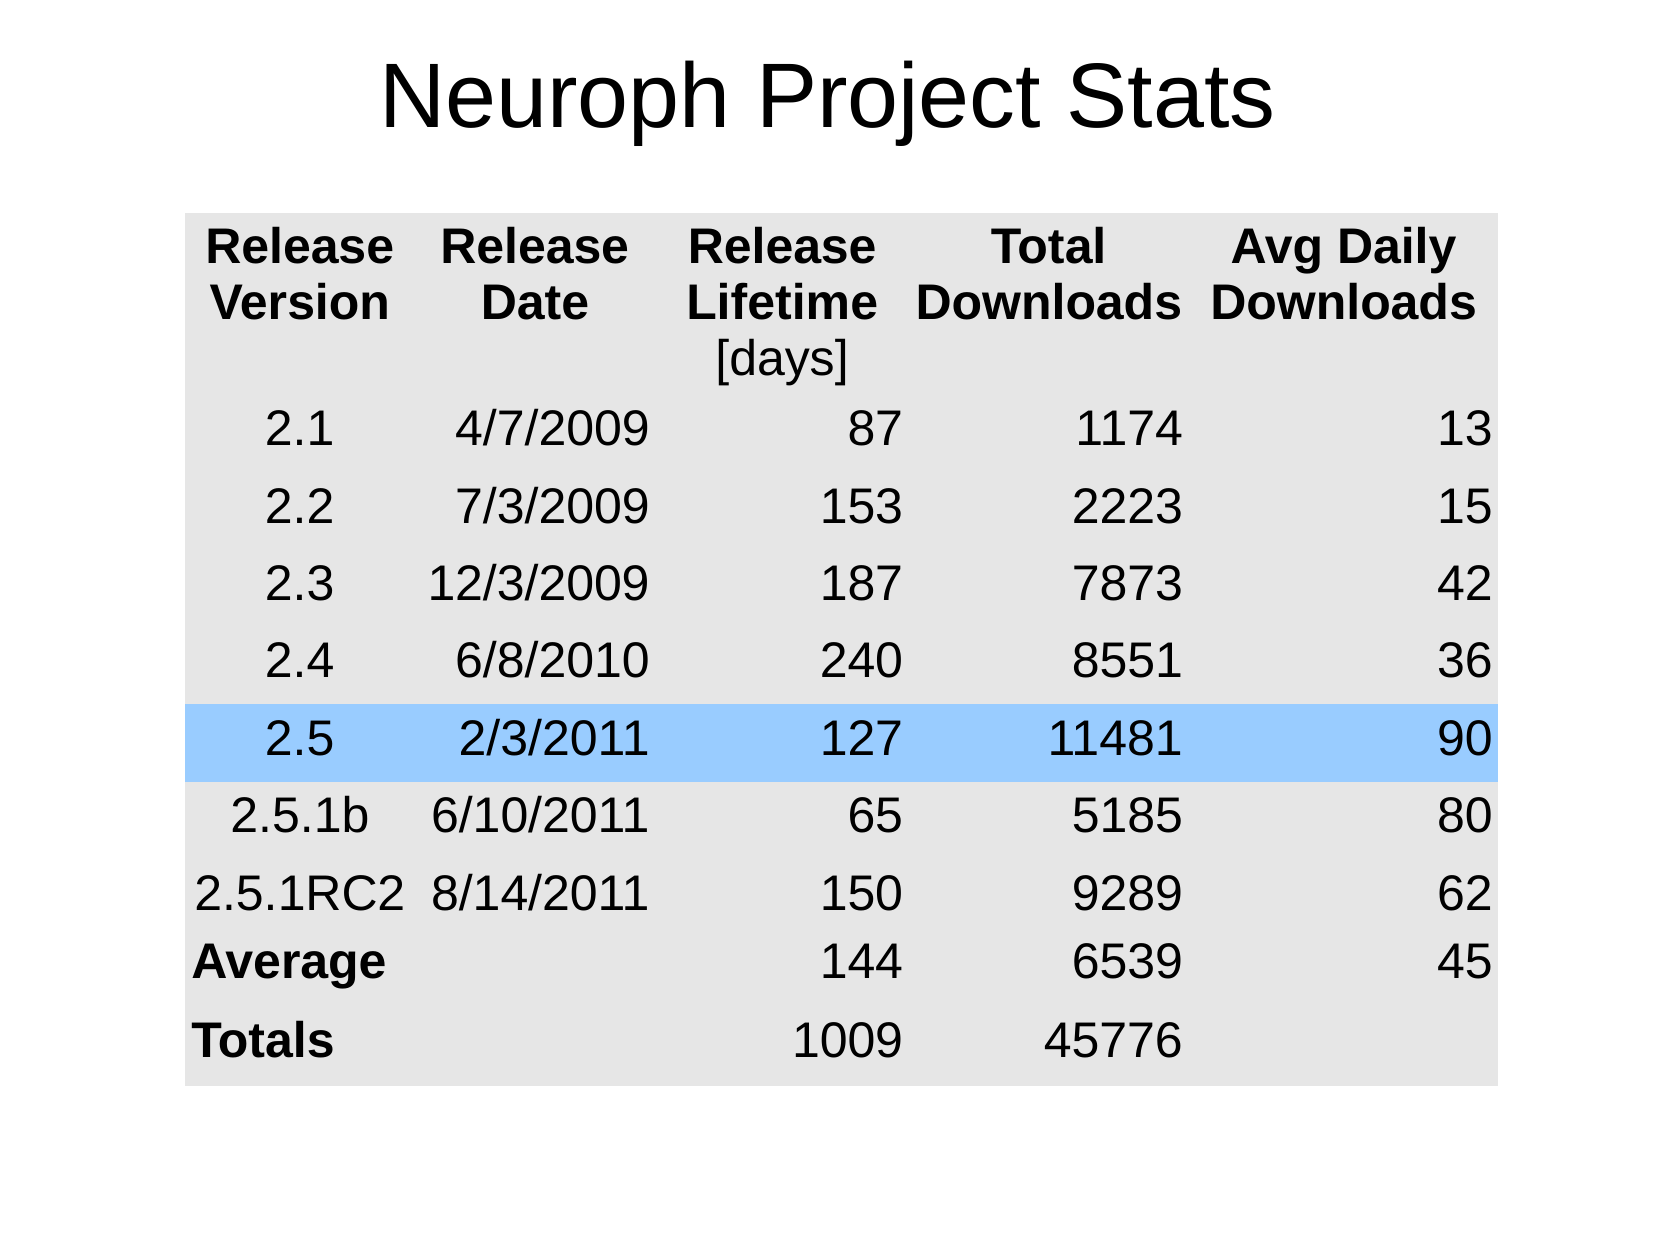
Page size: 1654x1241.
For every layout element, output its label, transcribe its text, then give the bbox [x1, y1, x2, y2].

table_cell 2.3 [185, 549, 414, 627]
table_cell Totals [185, 1006, 414, 1086]
table_cell 144 [656, 927, 909, 1006]
table_cell 127 [656, 704, 909, 782]
table_cell 87 [656, 394, 909, 472]
table_cell 15 [1189, 472, 1498, 549]
table_cell 7/3/2009 [414, 472, 656, 549]
table_cell 12/3/2009 [414, 549, 656, 627]
table_cell 4/7/2009 [414, 394, 656, 472]
table_cell 42 [1189, 549, 1498, 627]
table_cell 2.5 [185, 704, 414, 782]
table_header Release Date [414, 213, 656, 394]
table_cell 187 [656, 549, 909, 627]
table_cell 9289 [909, 859, 1189, 927]
table_cell 62 [1189, 859, 1498, 927]
table_cell 11481 [909, 704, 1189, 782]
table_cell 5185 [909, 782, 1189, 859]
table_cell 2223 [909, 472, 1189, 549]
table_cell 8/14/2011 [414, 859, 656, 927]
table_cell 2.4 [185, 627, 414, 704]
table_cell 65 [656, 782, 909, 859]
table_cell [1189, 1006, 1498, 1086]
table_cell 1174 [909, 394, 1189, 472]
table_header Total Downloads [909, 213, 1189, 394]
table_cell 13 [1189, 394, 1498, 472]
table_cell 7873 [909, 549, 1189, 627]
table_header Release Lifetime [days] [656, 213, 909, 394]
table_cell Average [185, 927, 414, 1006]
text_box Neuroph Project Stats [364, 37, 1313, 155]
table_cell [414, 1006, 656, 1086]
table_cell 45776 [909, 1006, 1189, 1086]
table_cell 153 [656, 472, 909, 549]
table_cell 6539 [909, 927, 1189, 1006]
table_cell [414, 927, 656, 1006]
table_cell 90 [1189, 704, 1498, 782]
table_cell 1009 [656, 1006, 909, 1086]
table_cell 80 [1189, 782, 1498, 859]
table_cell 150 [656, 859, 909, 927]
table_header Release Version [185, 213, 414, 394]
table_cell 6/8/2010 [414, 627, 656, 704]
table_cell 2/3/2011 [414, 704, 656, 782]
table_header Avg Daily Downloads [1189, 213, 1498, 394]
table_cell 2.1 [185, 394, 414, 472]
table_cell 8551 [909, 627, 1189, 704]
table_cell 2.5.1b [185, 782, 414, 859]
table_cell 2.2 [185, 472, 414, 549]
table_cell 36 [1189, 627, 1498, 704]
table_cell 2.5.1RC2 [185, 859, 414, 927]
table_cell 6/10/2011 [414, 782, 656, 859]
table_cell 240 [656, 627, 909, 704]
table_cell 45 [1189, 927, 1498, 1006]
